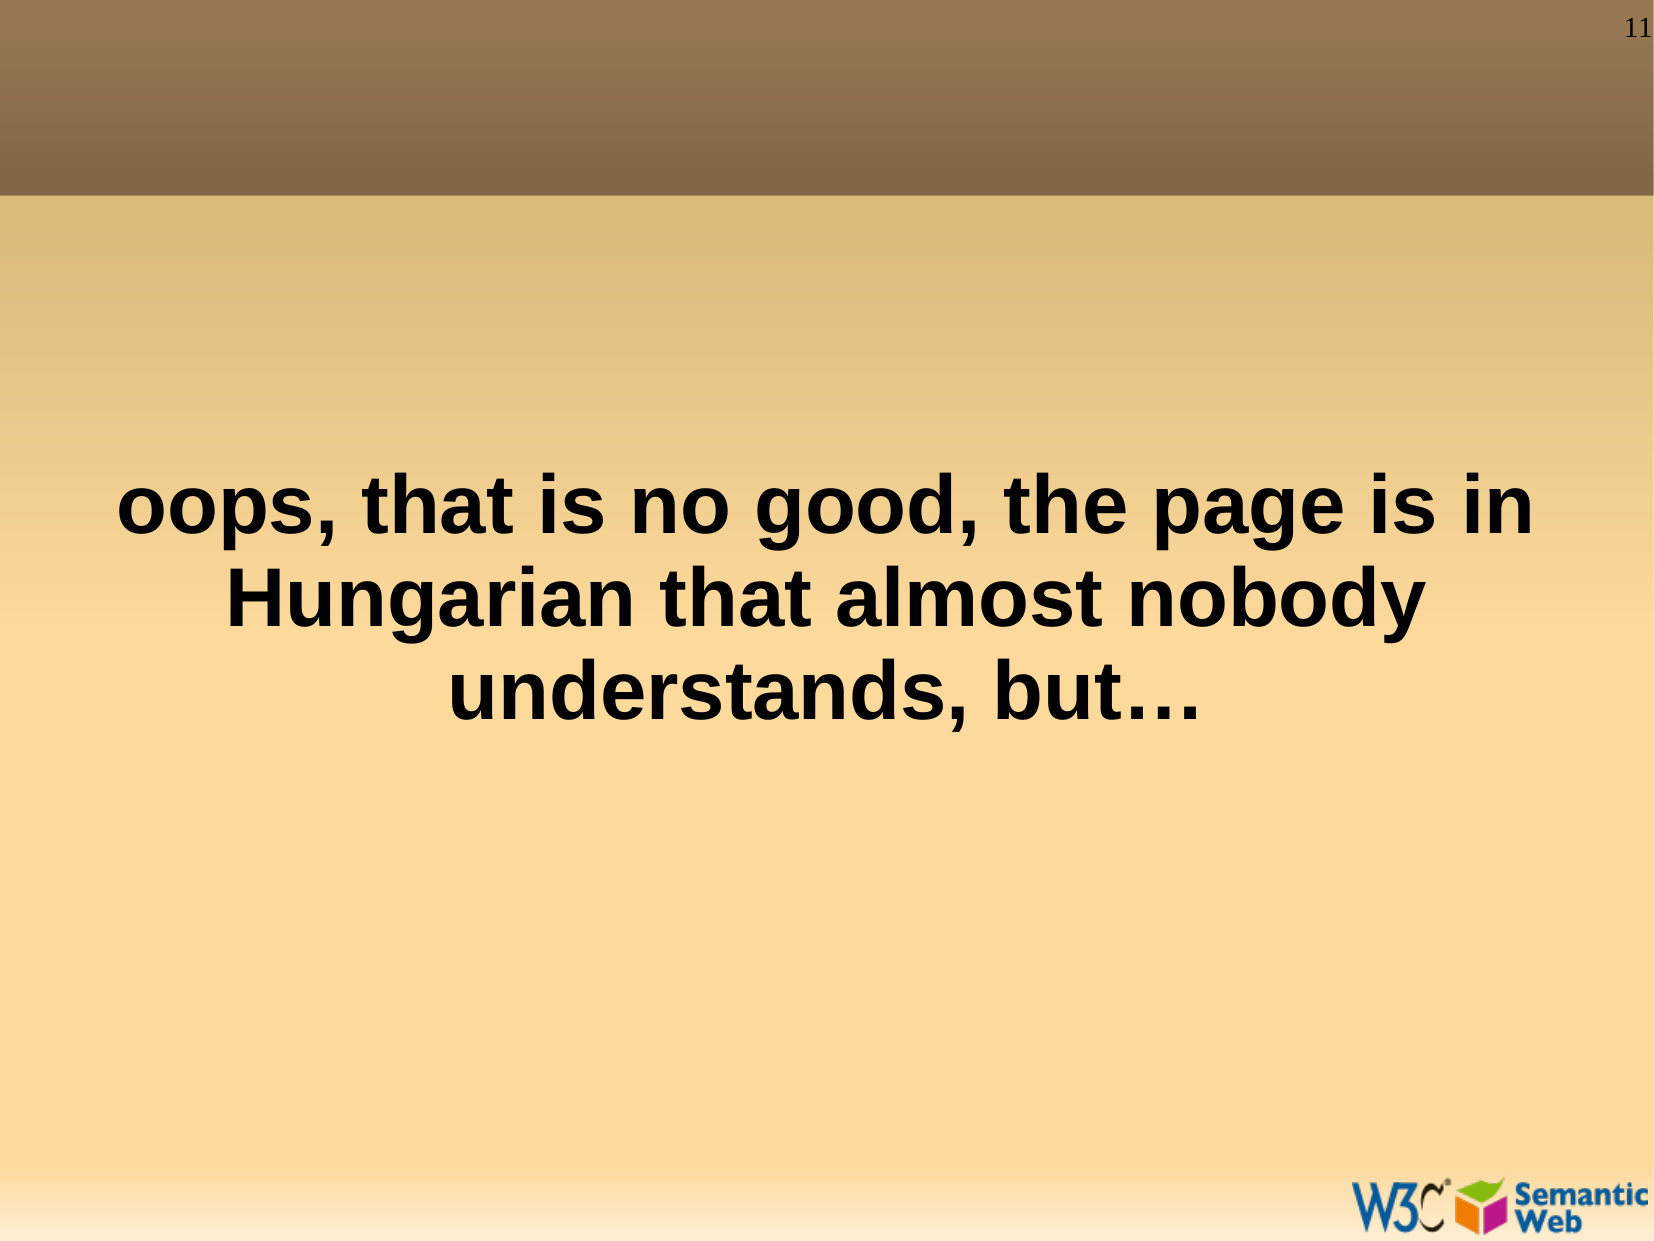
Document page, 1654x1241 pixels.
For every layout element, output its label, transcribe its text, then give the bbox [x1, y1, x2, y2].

title oops, that is no good, the page is in Hungarian that almost nobody understands, but… [59, 458, 1595, 738]
picture [0, 0, 1654, 1241]
